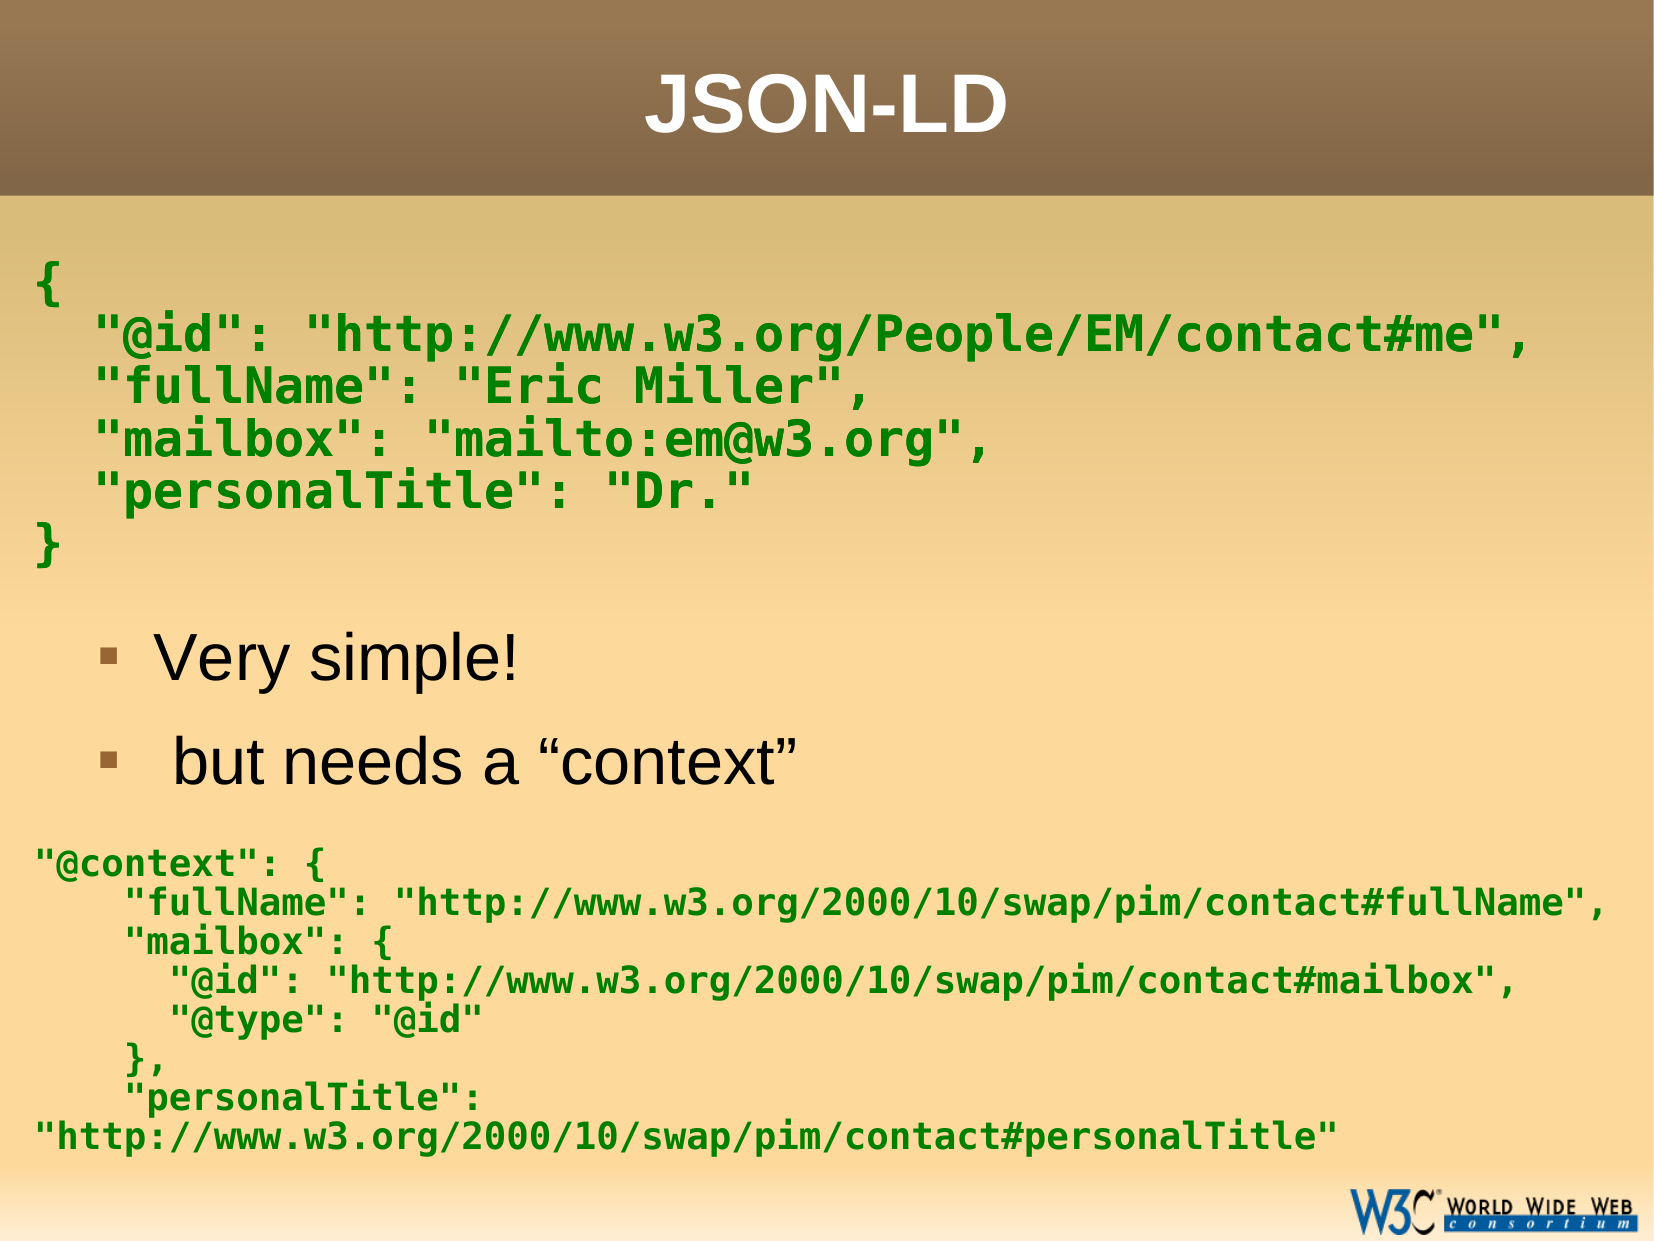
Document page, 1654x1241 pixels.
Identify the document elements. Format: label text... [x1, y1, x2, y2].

picture [0, 208, 1654, 1241]
text_box { "@id": "http://www.w3.org/People/EM/contact#me", "fullName": "Eric Miller", "mailbox": "mailto:em@w3.org", "personalTitle": "Dr." } [29, 260, 1625, 621]
text_box "@context": { "fullName": "http://www.w3.org/2000/10/swap/pim/contact#fullName", "mailbox": { "@id": "http://www.w3.org/2000/10/swap/pim/contact#mailbox", "@type": "@id" }, "personalTitle": "http://www.w3.org/2000/10/swap/pim/contact#personalTitle" [29, 802, 1625, 1241]
title JSON-LD [0, 0, 1654, 208]
list Very simple! but needs a “context” [82, 621, 1571, 802]
